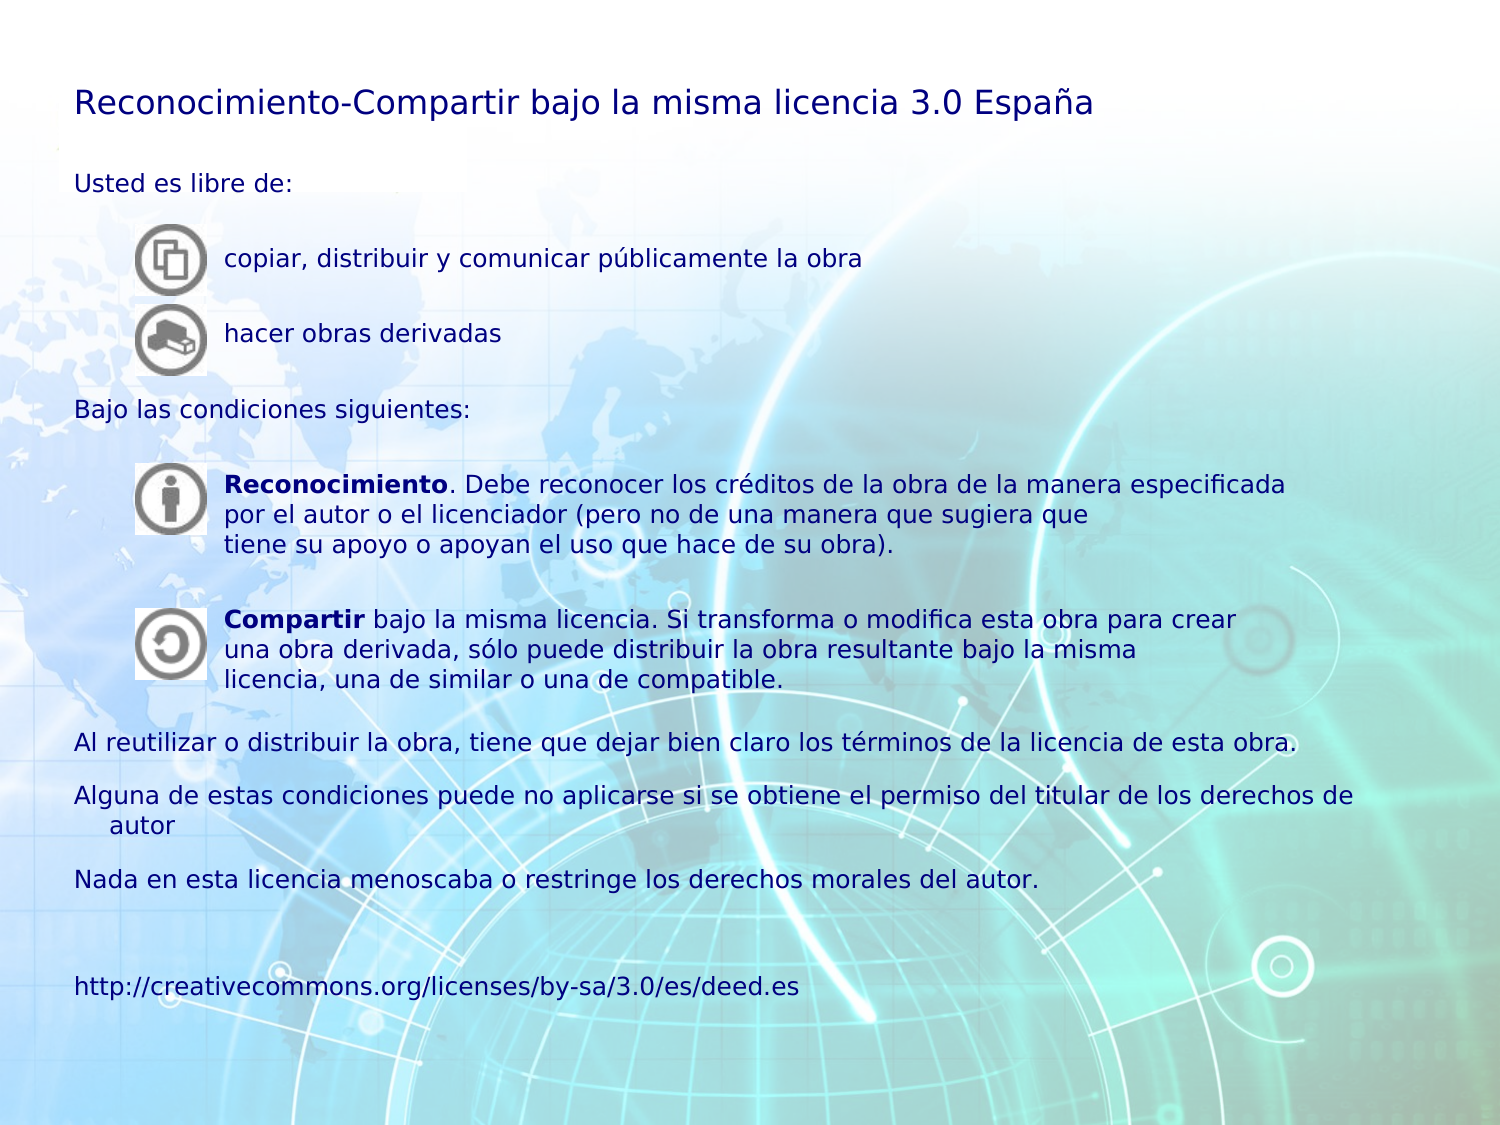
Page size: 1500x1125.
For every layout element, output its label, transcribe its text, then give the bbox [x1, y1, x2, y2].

picture [135, 608, 207, 680]
picture [135, 463, 207, 535]
text_box Reconocimiento-Compartir bajo la misma licencia 3.0 España Usted es libre de: copiar, distribuir y comunicar públicamente la obra hacer obras derivadas Bajo las condiciones siguientes: Reconocimiento. Debe reconocer los créditos de la obra de la manera especificada por el autor o el licenciador (pero no de una manera que sugiera que tiene su apoyo o apoyan el uso que hace de su obra). Compartir bajo la misma licencia. Si transforma o modifica esta obra para crear una obra derivada, sólo puede distribuir la obra resultante bajo la misma licencia, una de similar o una de compatible. Al reutilizar o distribuir la obra, tiene que dejar bien claro los términos de la licencia de esta obra. Alguna de estas condiciones puede no aplicarse si se obtiene el permiso del titular de los derechos de autor Nada en esta licencia menoscaba o restringe los derechos morales del autor. http://creativecommons.org/licenses/by-sa/3.0/es/deed.es [59, 74, 1418, 1070]
picture [135, 304, 207, 376]
picture [135, 224, 207, 296]
